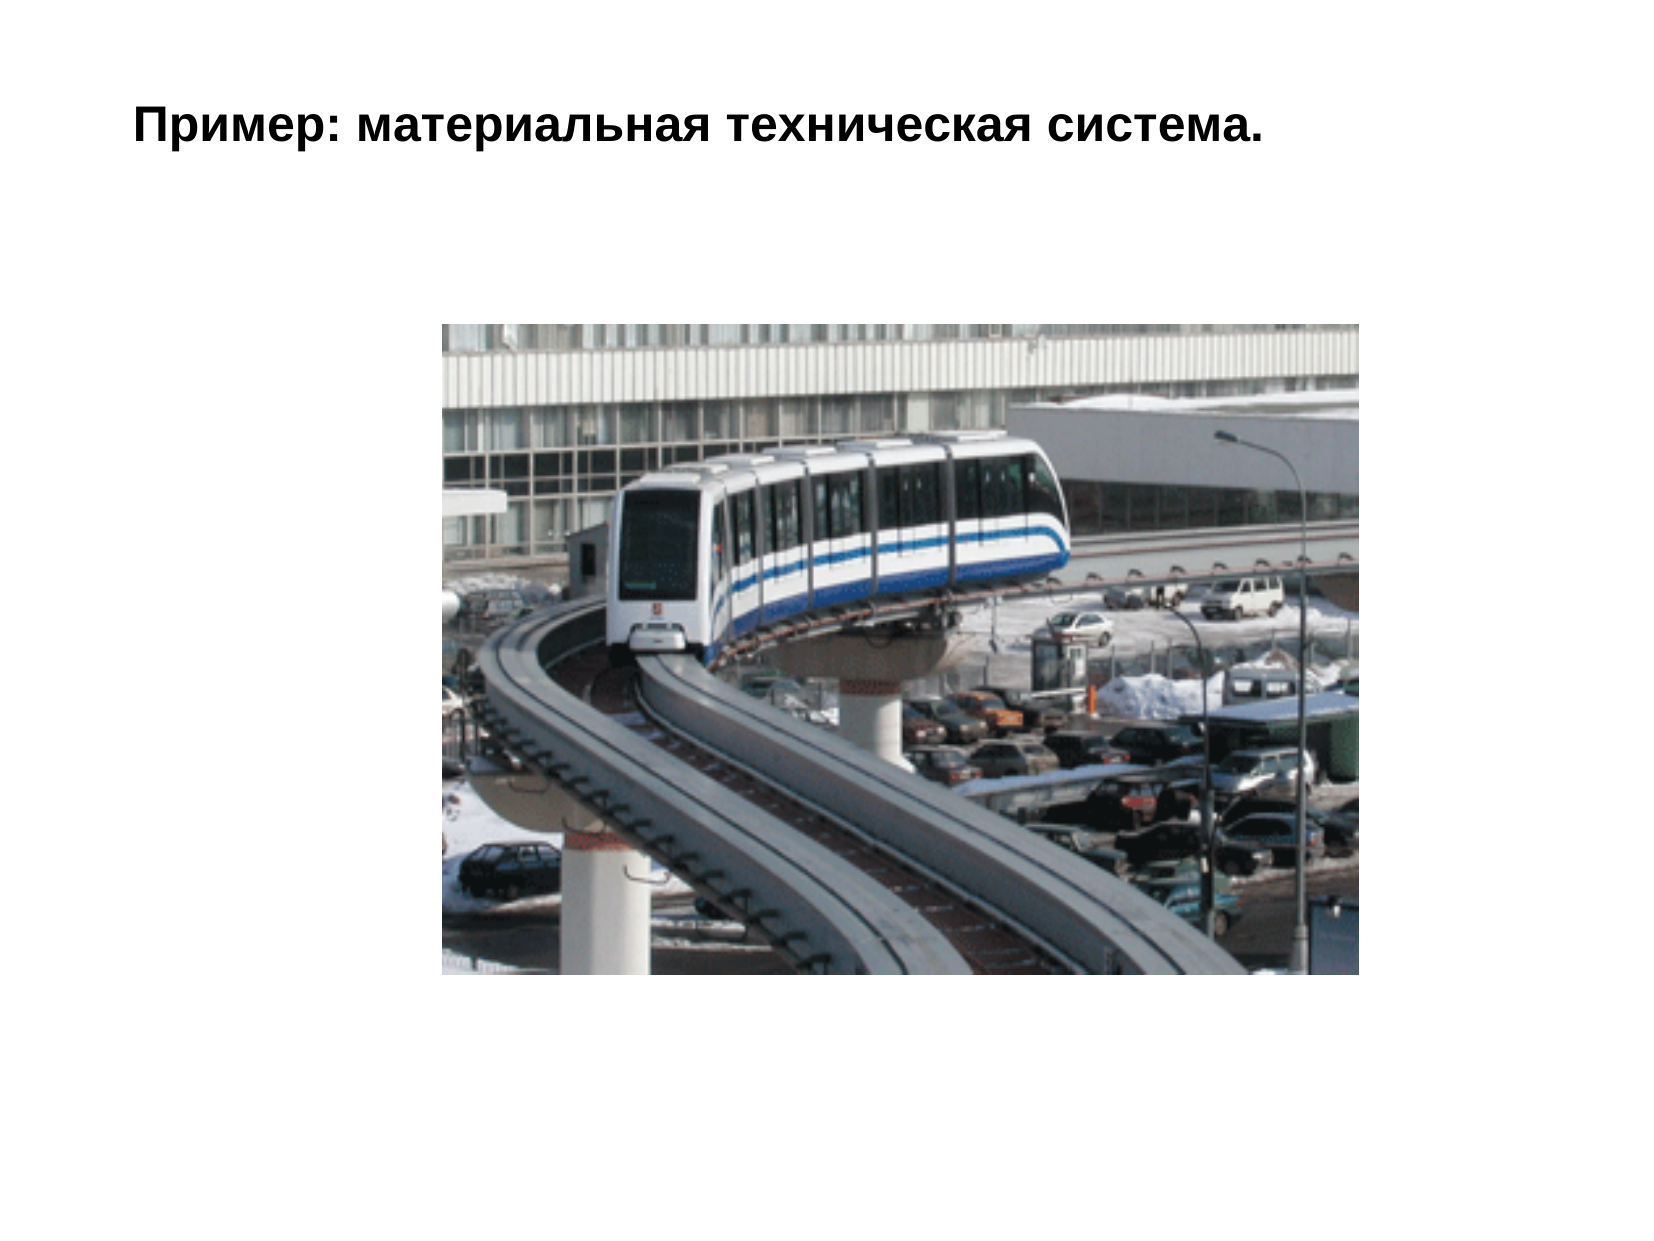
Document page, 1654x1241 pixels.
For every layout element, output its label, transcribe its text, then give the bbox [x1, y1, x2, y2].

text_box Пример: материальная техническая система. [118, 88, 1329, 161]
picture [442, 324, 1359, 975]
